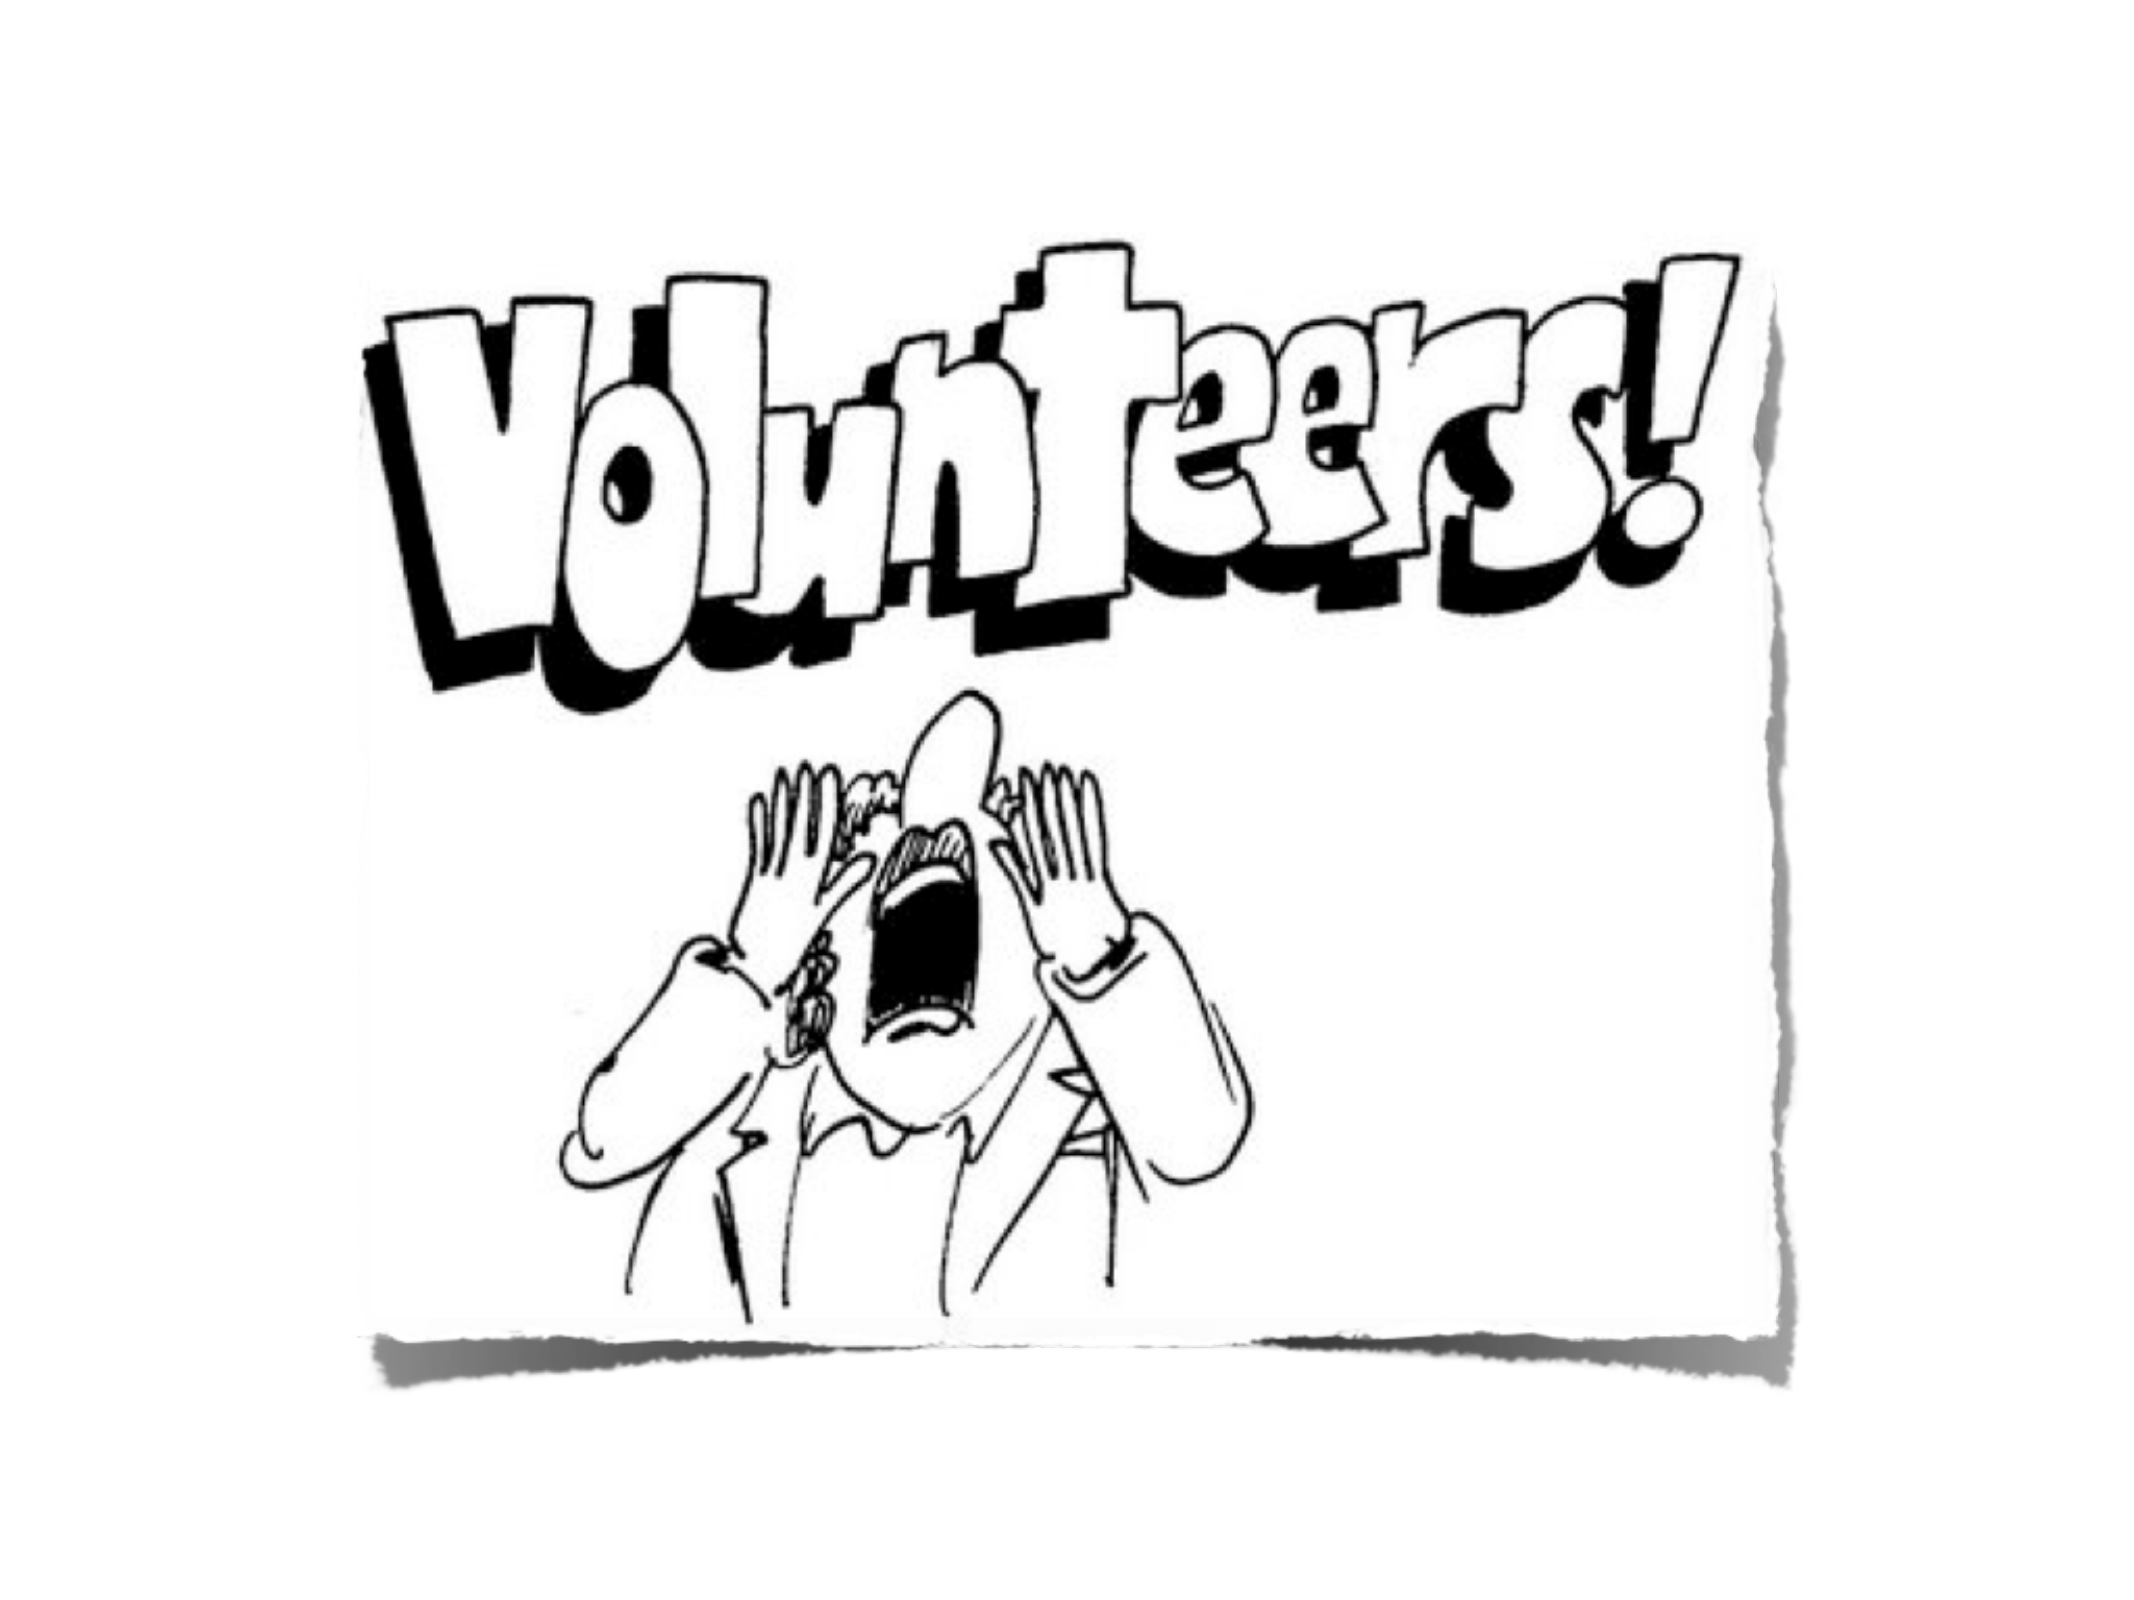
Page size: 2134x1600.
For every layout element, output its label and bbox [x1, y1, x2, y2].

picture [331, 203, 1802, 1396]
